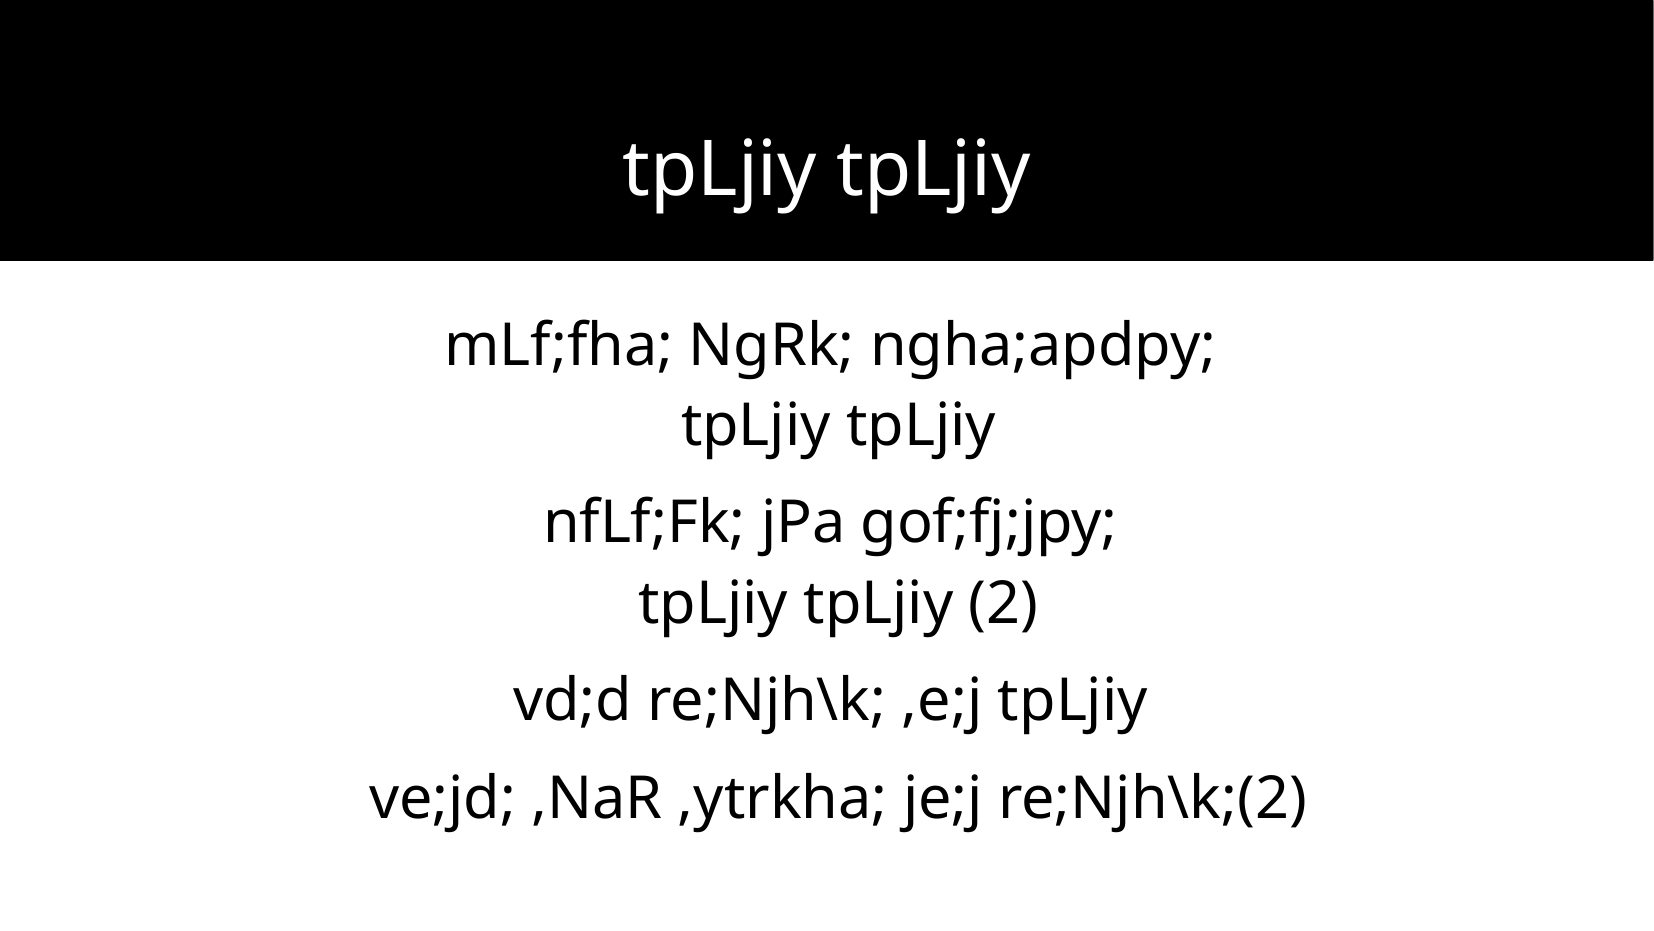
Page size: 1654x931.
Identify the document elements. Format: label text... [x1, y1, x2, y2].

list mLf;fha; NgRk; ngha;apdpy; tpLjiy tpLjiy nfLf;Fk; jPa gof;fj;jpy; tpLjiy tpLjiy (2) vd;d re;Njh\k; ,e;j tpLjiy ve;jd; ,NaR ,ytrkha; je;j re;Njh\k;(2) [35, 301, 1642, 842]
text_box tpLjiy tpLjiy [0, 0, 1654, 260]
